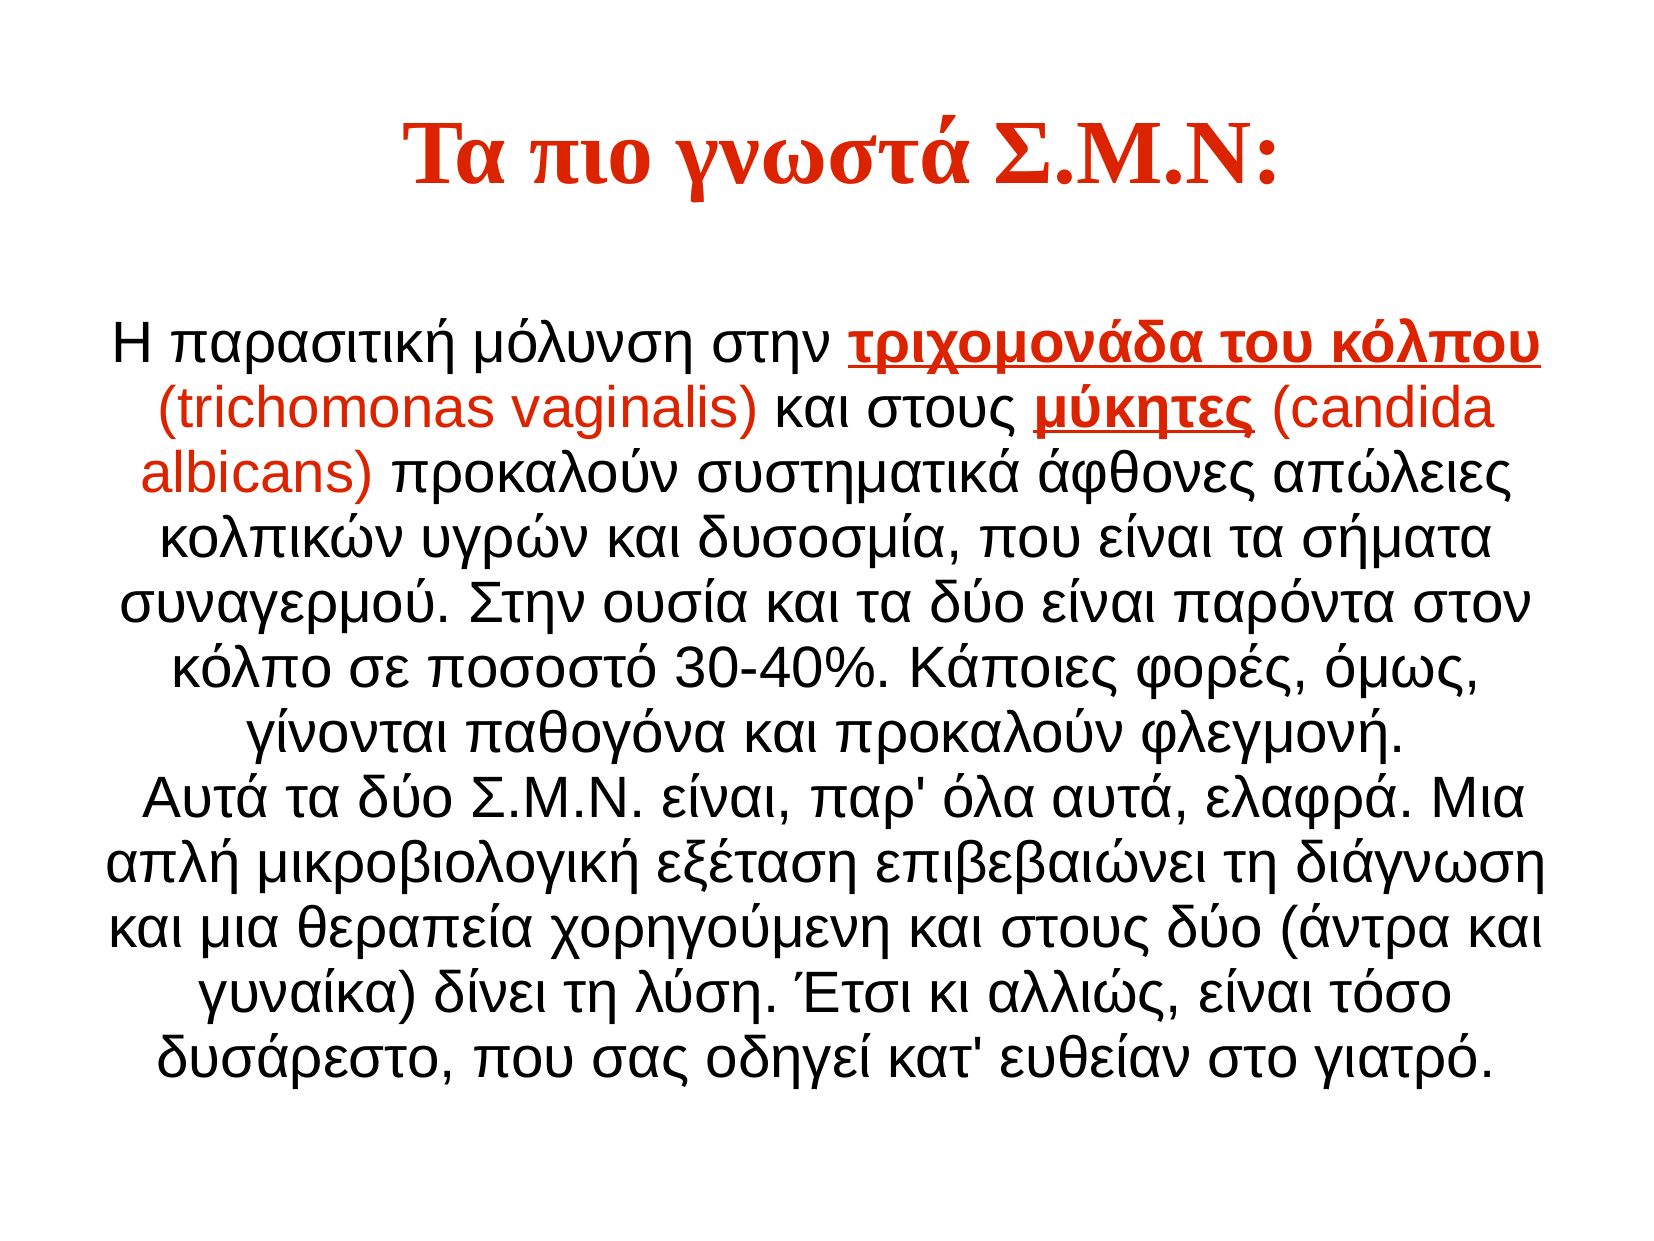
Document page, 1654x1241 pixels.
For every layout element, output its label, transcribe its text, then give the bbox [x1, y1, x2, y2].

subtitle Η παρασιτική μόλυνση στην τριχομονάδα του κόλπου (trichomonas vaginalis) και στους μύκητες (candida albicans) προκαλούν συστηματικά άφθονες απώλειες κολπικών υγρών και δυσοσμία, που είναι τα σήματα συναγερμού. Στην ουσία και τα δύο είναι παρόντα στον κόλπο σε ποσοστό 30-40%. Κάποιες φορές, όμως, γίνονται παθογόνα και προκαλούν φλεγμονή. Αυτά τα δύο Σ.Μ.Ν. είναι, παρ' όλα αυτά, ελαφρά. Μια απλή μικροβιολογική εξέταση επιβεβαιώνει τη διάγνωση και μια θεραπεία χορηγούμενη και στους δύο (άντρα και γυναίκα) δίνει τη λύση. Έτσι κι αλλιώς, είναι τόσο δυσάρεστο, που σας οδηγεί κατ' ευθείαν στο γιατρό. [82, 297, 1571, 1102]
title Τα πιο γνωστά Σ.Μ.Ν: [82, 56, 1571, 250]
